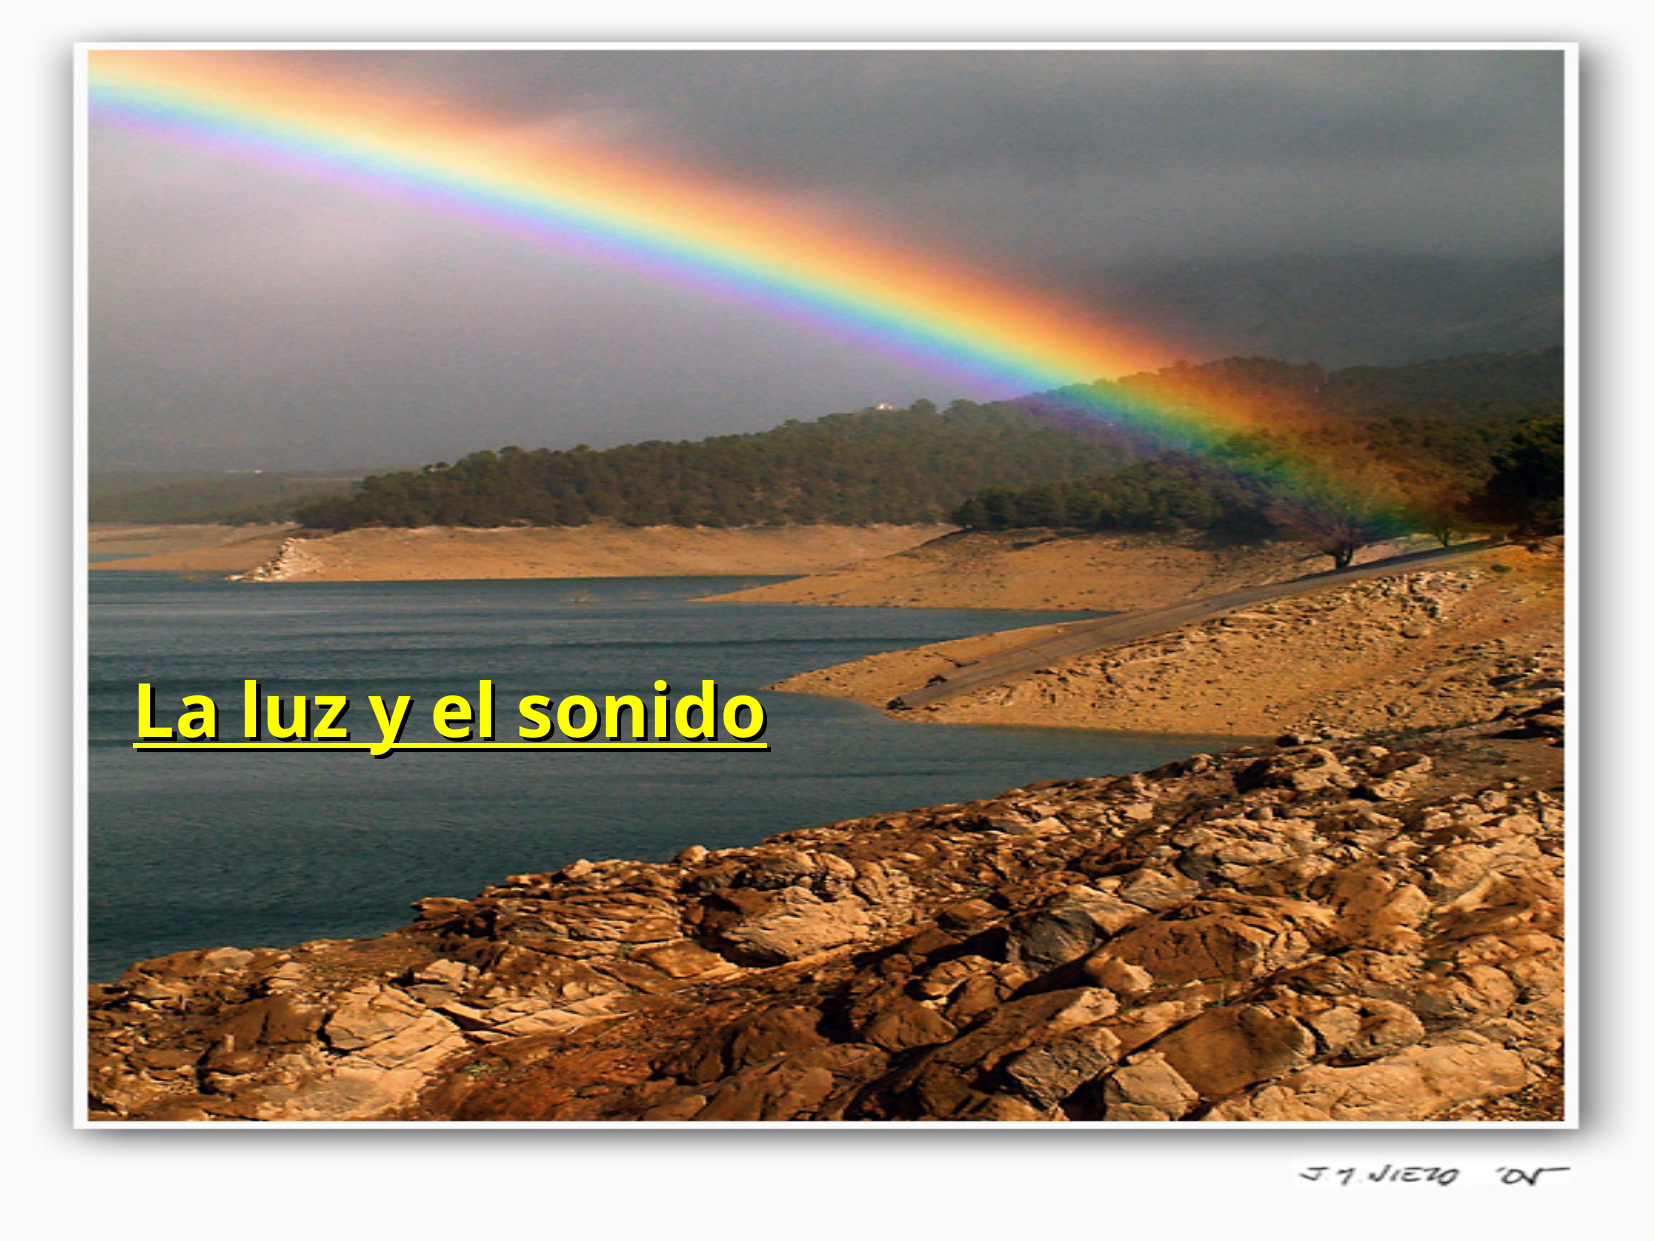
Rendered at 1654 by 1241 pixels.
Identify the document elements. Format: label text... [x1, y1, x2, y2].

text_box La luz y el sonido [118, 649, 1654, 769]
picture [0, 0, 1654, 1241]
